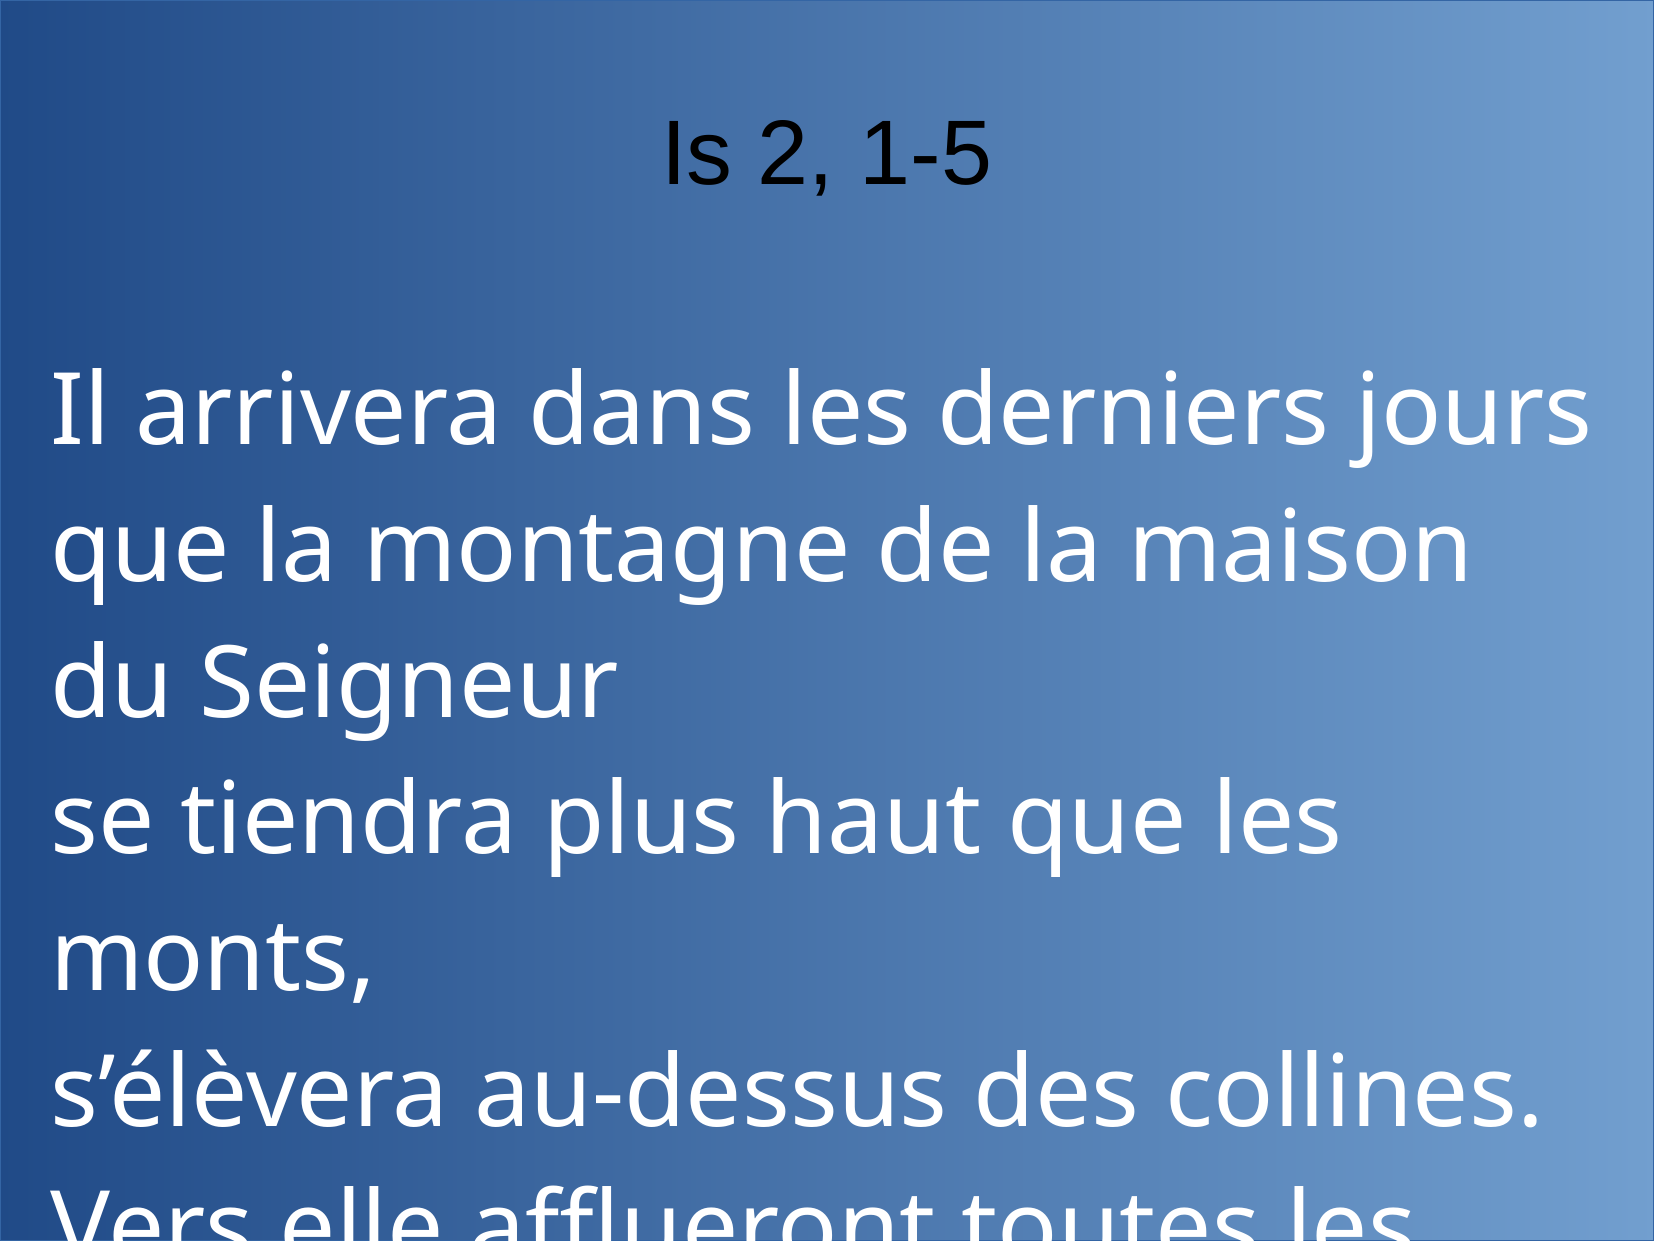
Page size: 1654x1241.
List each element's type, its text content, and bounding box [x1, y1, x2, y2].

text_box Il arrivera dans les derniers jours que la montagne de la maison du Seigneur se tiendra plus haut que les monts, s’élèvera au-dessus des collines. Vers elle afflueront toutes les nations et viendront des peuples nombreux. [35, 330, 1619, 1117]
title Is 2, 1-5 [82, 49, 1571, 257]
